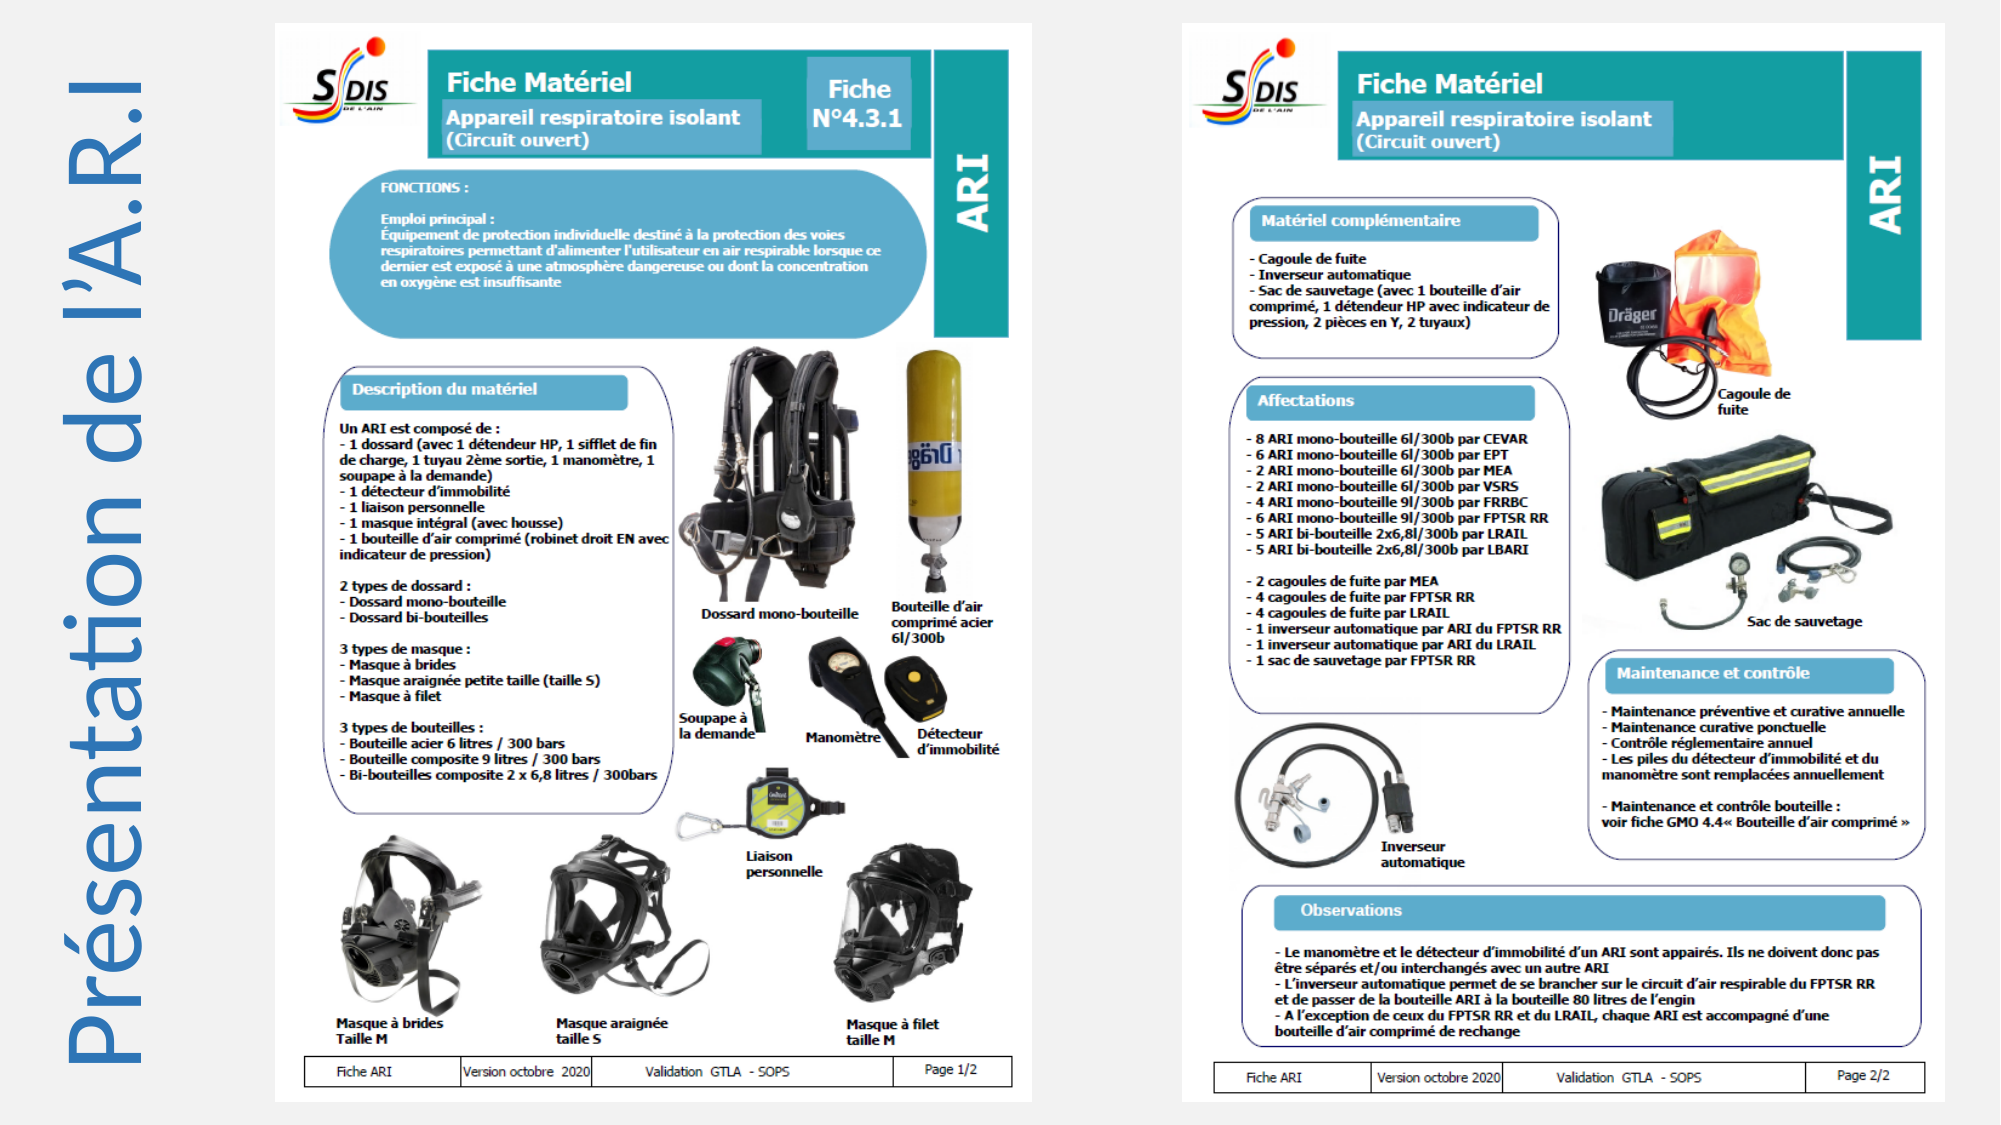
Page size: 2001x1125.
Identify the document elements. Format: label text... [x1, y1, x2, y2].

picture [1182, 23, 1945, 1102]
text_box Présentation de l’A.R.I [21, 0, 173, 1087]
picture [275, 23, 1032, 1102]
